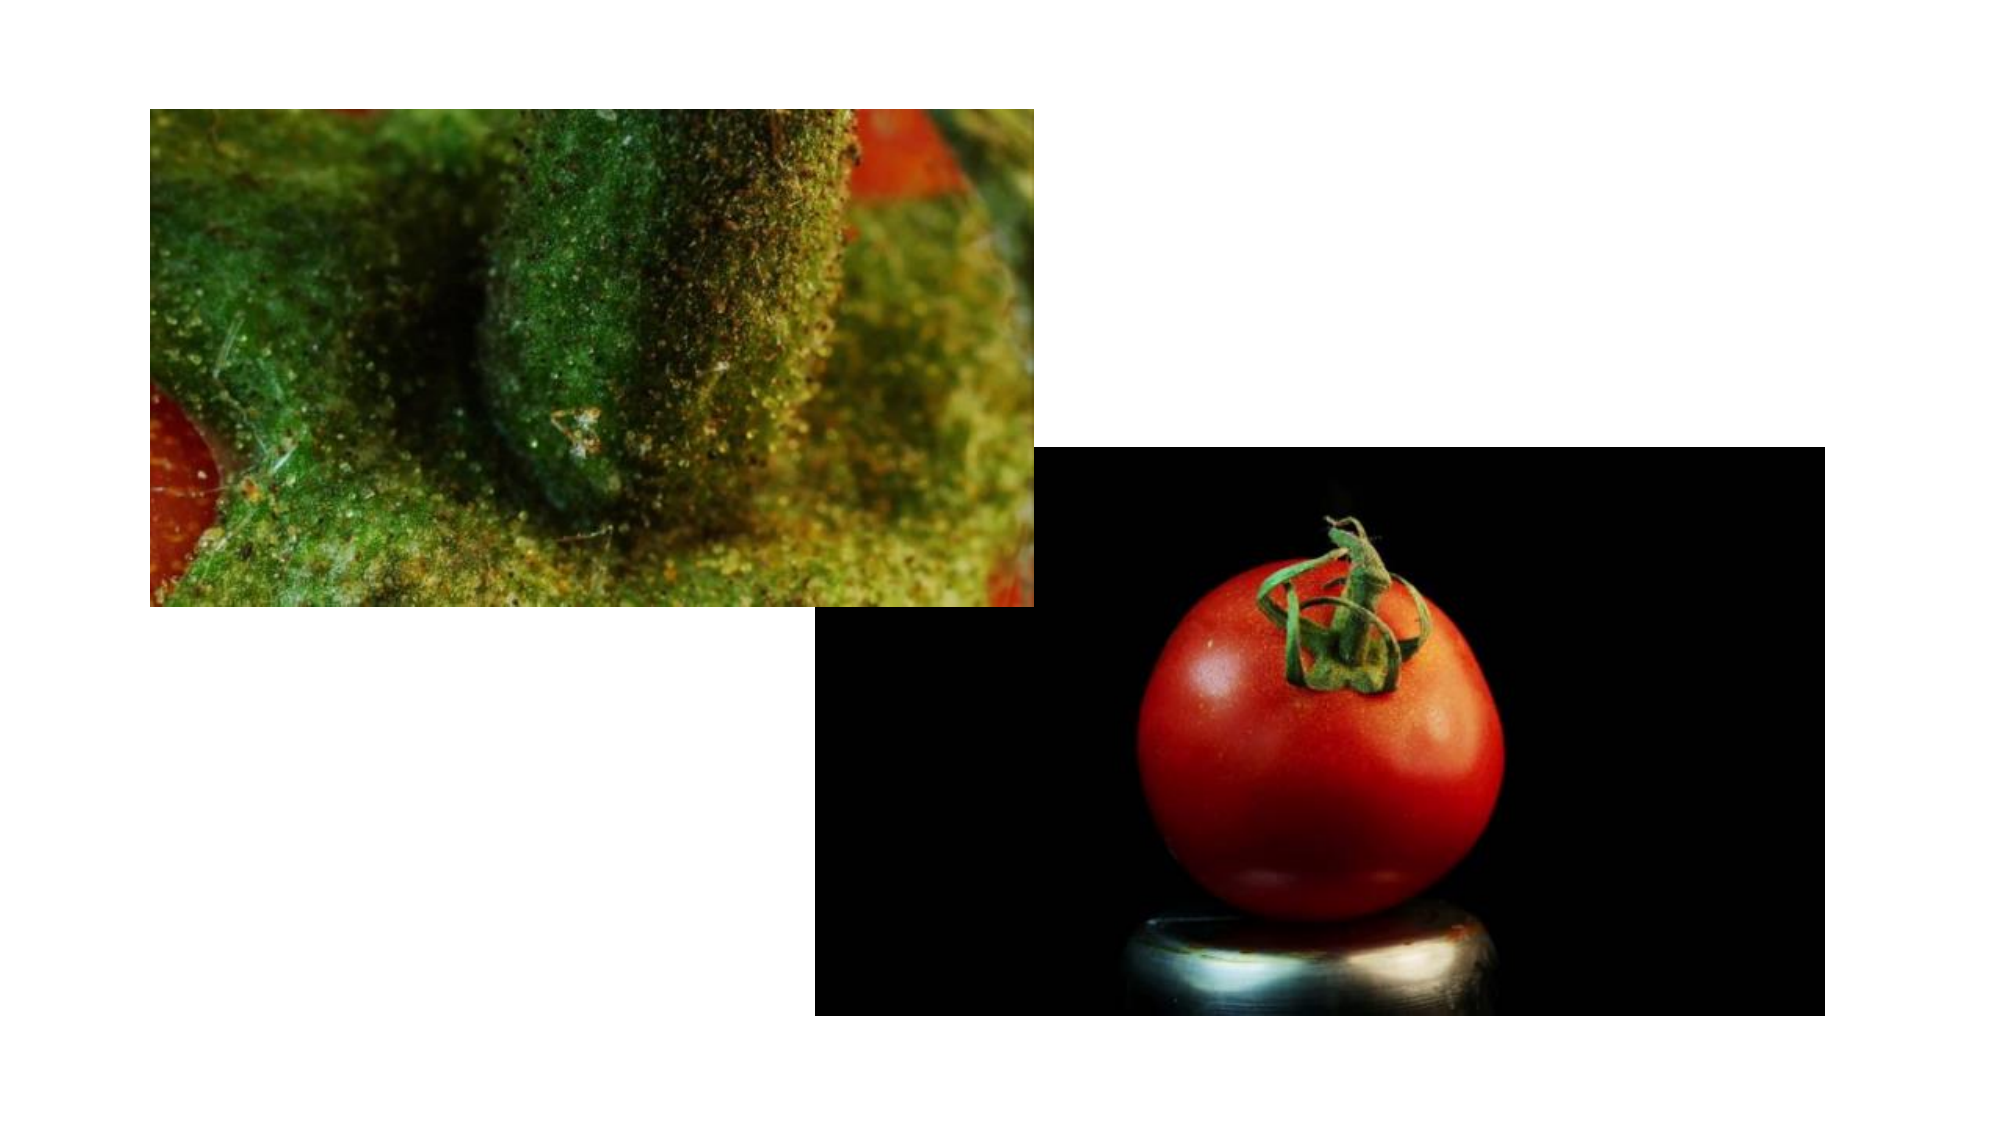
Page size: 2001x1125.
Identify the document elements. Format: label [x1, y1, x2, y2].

picture [150, 109, 1825, 1016]
